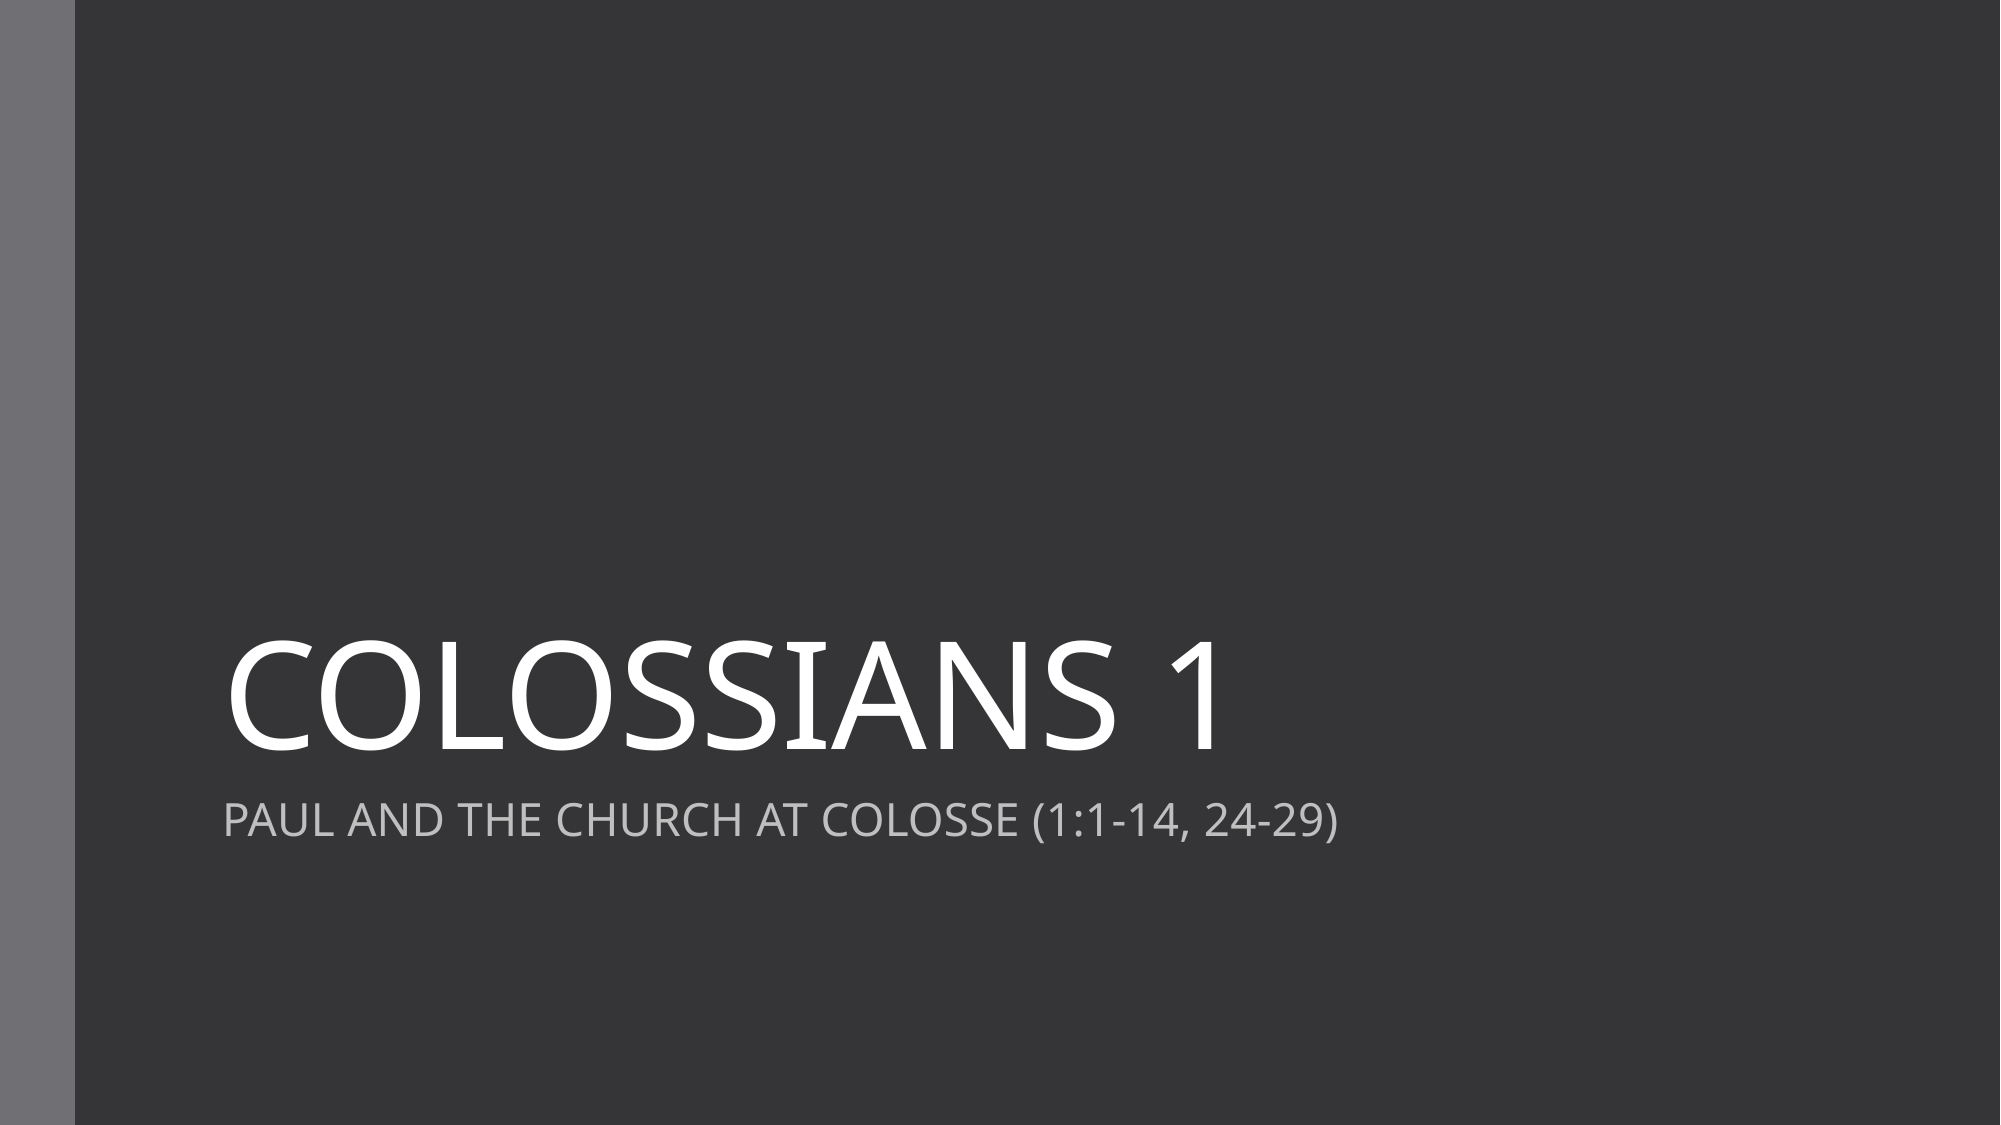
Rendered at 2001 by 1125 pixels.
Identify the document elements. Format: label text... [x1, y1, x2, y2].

title COLOSSIANS 1 [206, 124, 1752, 787]
subtitle PAUL AND THE CHURCH AT COLOSSE (1:1-14, 24-29) [206, 787, 1752, 1066]
